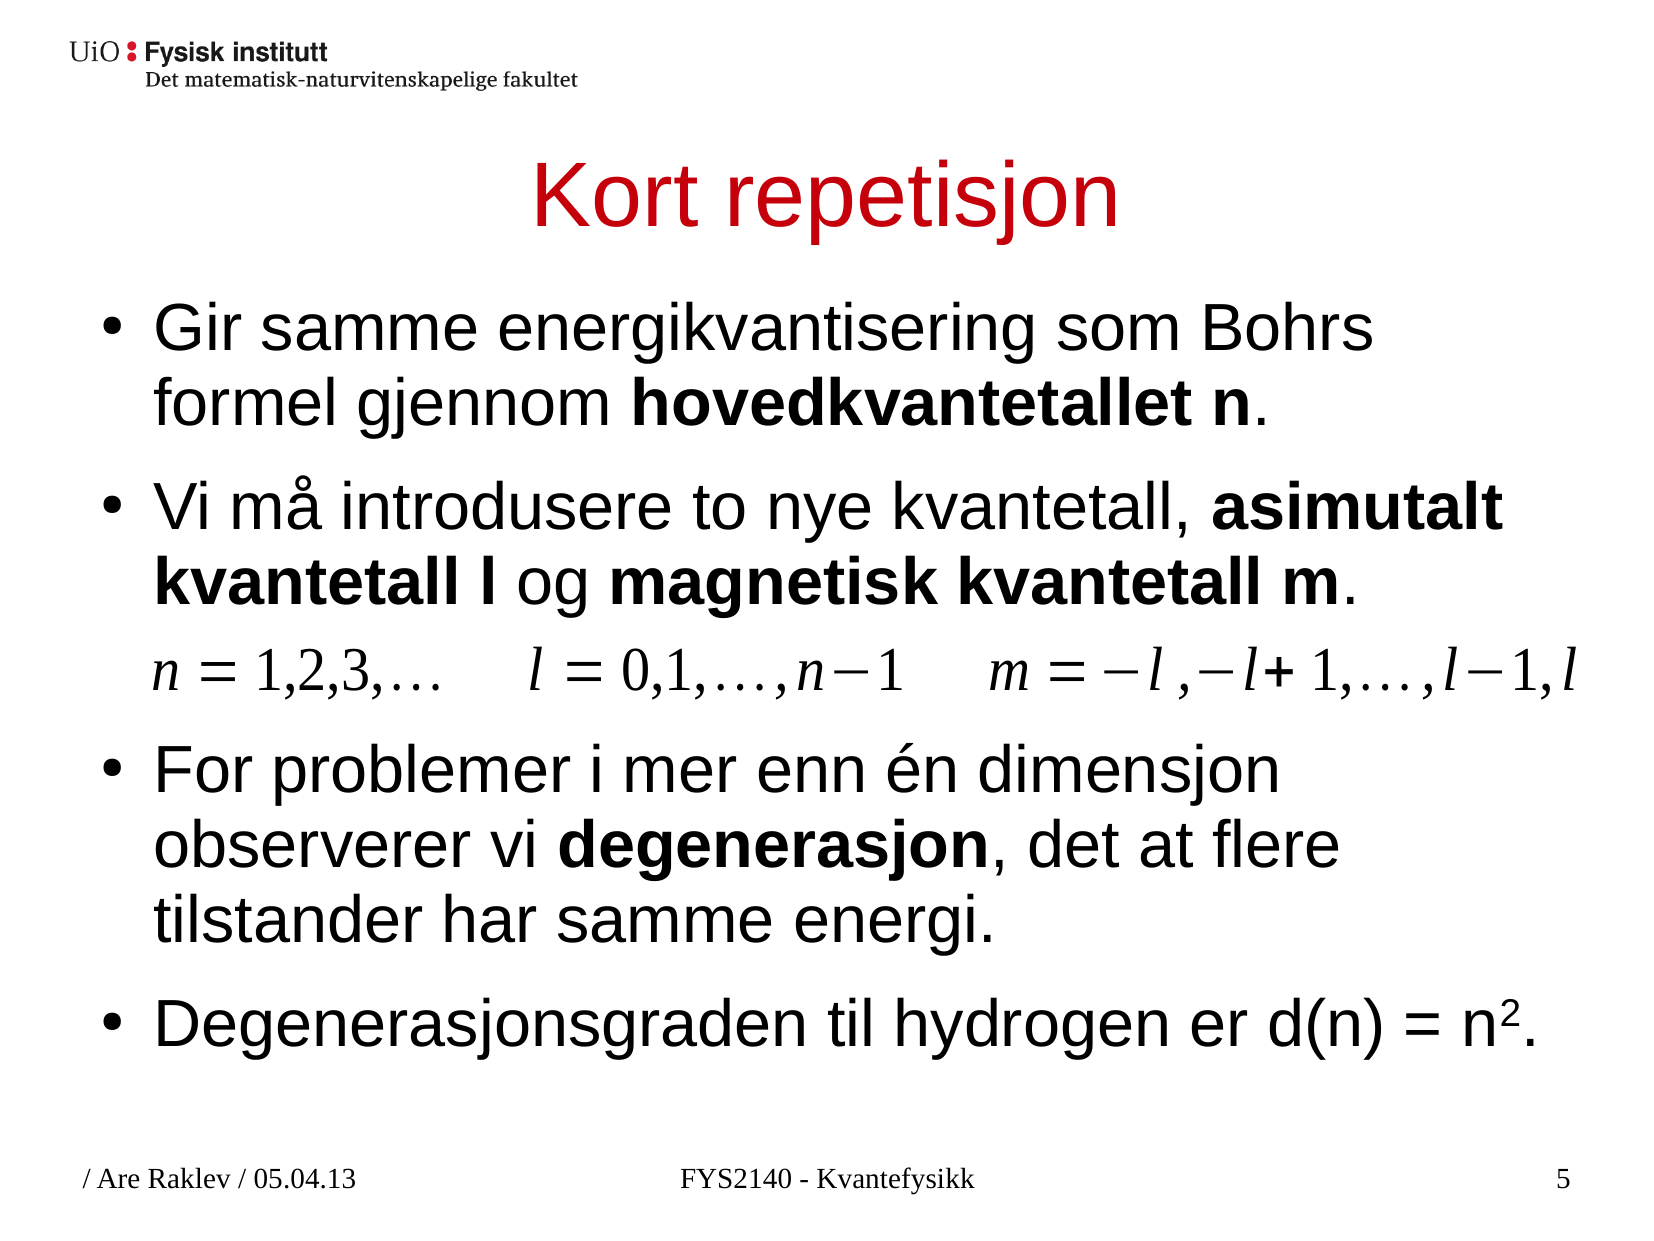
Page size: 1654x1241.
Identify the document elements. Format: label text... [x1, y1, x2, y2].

title Kort repetisjon [82, 90, 1571, 290]
chart [521, 635, 1588, 705]
list Gir samme energikvantisering som Bohrs formel gjennom hovedkvantetallet n. Vi må introdusere to nye kvantetall, asimutalt kvantetall l og magnetisk kvantetall m. For problemer i mer enn én dimensjon observerer vi degenerasjon, det at flere tilstander har samme energi. Degenerasjonsgraden til hydrogen er d(n) = n2. [82, 290, 1576, 1094]
chart [143, 635, 451, 704]
picture [68, 37, 581, 93]
